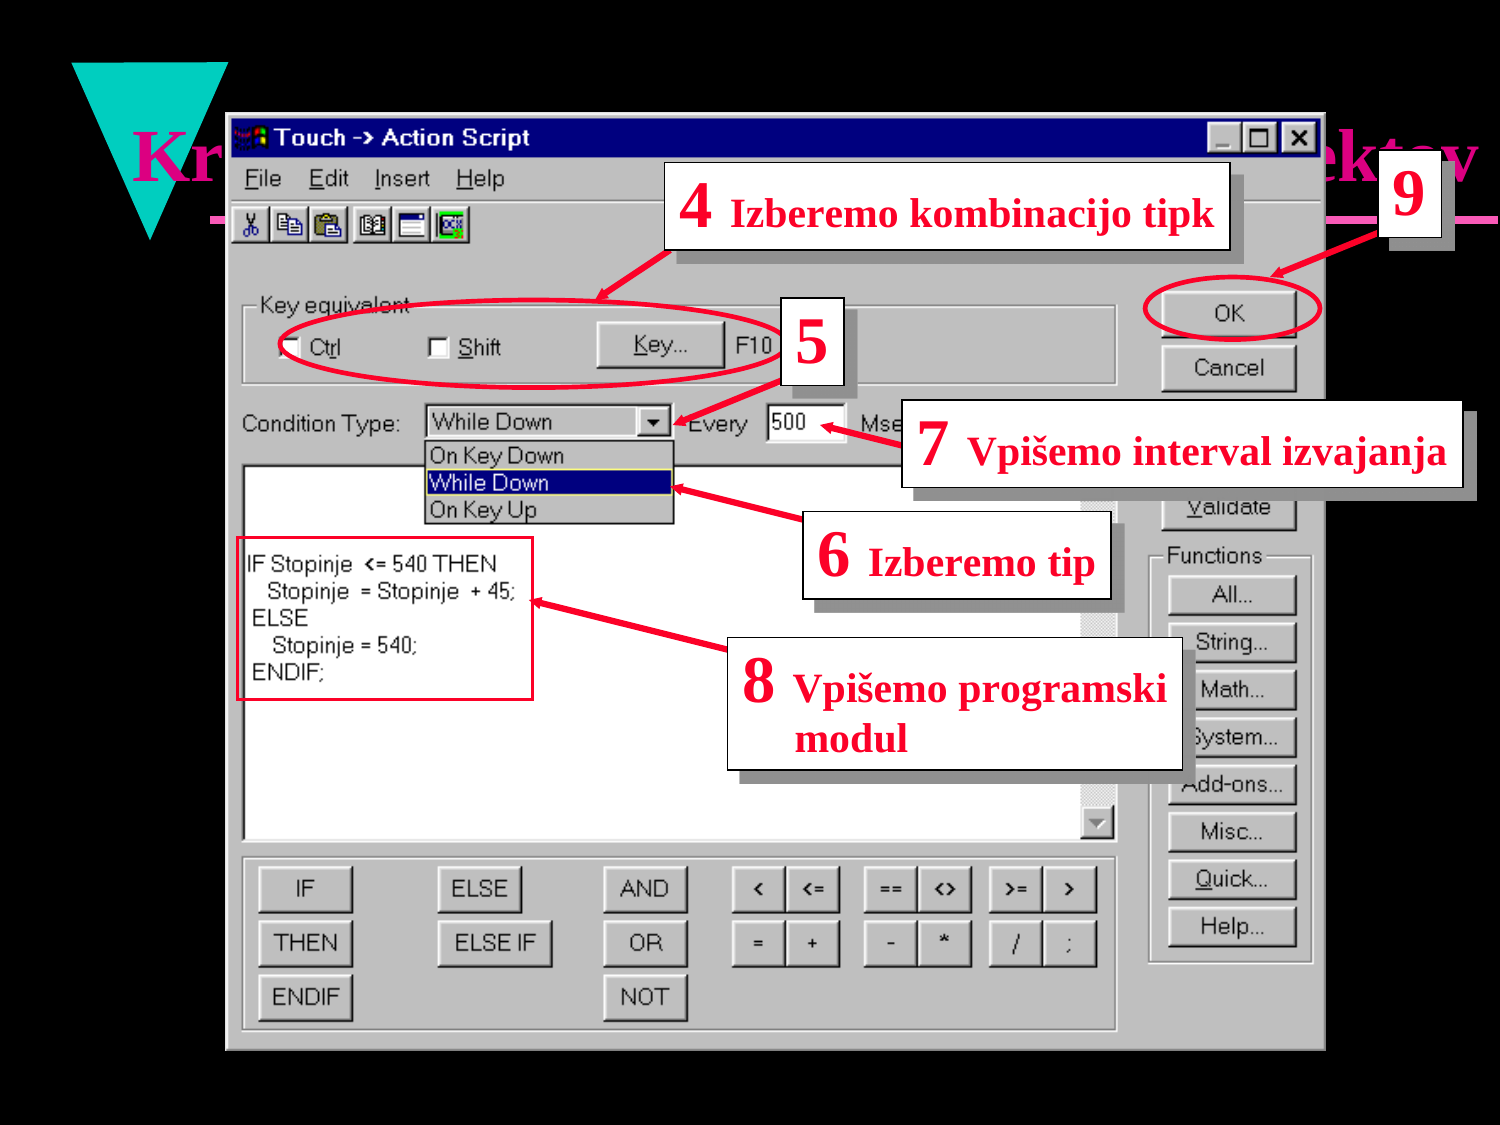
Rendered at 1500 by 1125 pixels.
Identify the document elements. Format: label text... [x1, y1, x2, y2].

chart [1148, 280, 1317, 337]
text_box 6 Izberemo tip [802, 511, 1112, 599]
text_box 5 [780, 297, 845, 386]
text_box 8 Vpišemo programski modul [727, 637, 1183, 770]
title Kreiranje programskih modulov objektov [117, 63, 1500, 251]
text_box 9 [1378, 149, 1442, 238]
text_box 7 Vpišemo interval izvajanja [901, 399, 1463, 488]
text_box 4 Izberemo kombinacijo tipk [664, 162, 1230, 250]
chart [225, 112, 1326, 1051]
